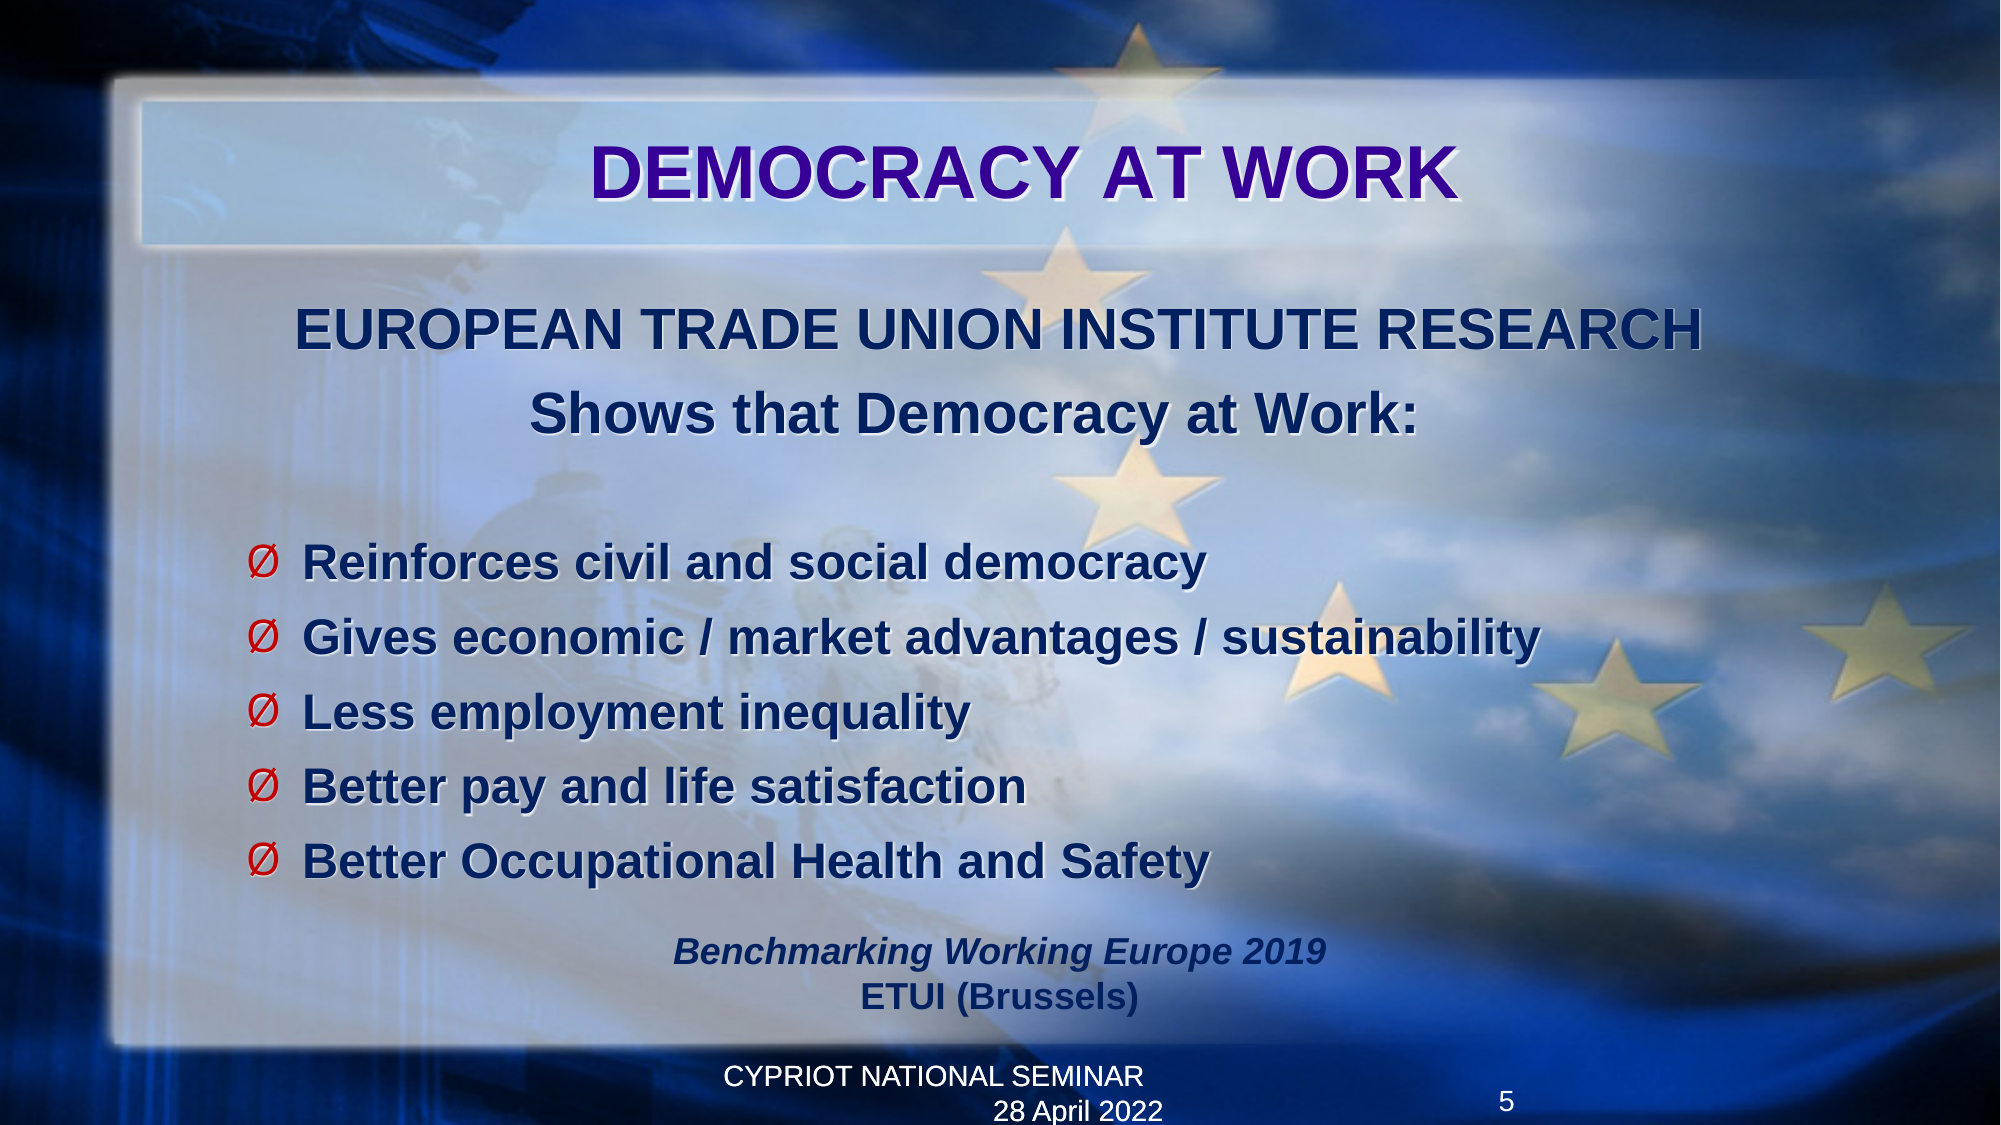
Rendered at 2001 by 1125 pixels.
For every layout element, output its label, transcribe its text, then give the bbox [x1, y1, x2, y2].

title DEMOCRACY AT WORK [150, 87, 1900, 251]
text_box Benchmarking Working Europe 2019 ETUI (Brussels) [650, 919, 1350, 1026]
list EUROPEAN TRADE UNION INSTITUTE RESEARCH Shows that Democracy at Work: Reinforces civil and social democracy Gives economic / market advantages / sustainability Less employment inequality Better pay and life satisfaction Better Occupational Health and Safety [230, 283, 1901, 1038]
text_box [1483, 1050, 1901, 1125]
text_box CYPRIOT NATIONAL SEMINAR 28 April 2022 [708, 1050, 1342, 1125]
